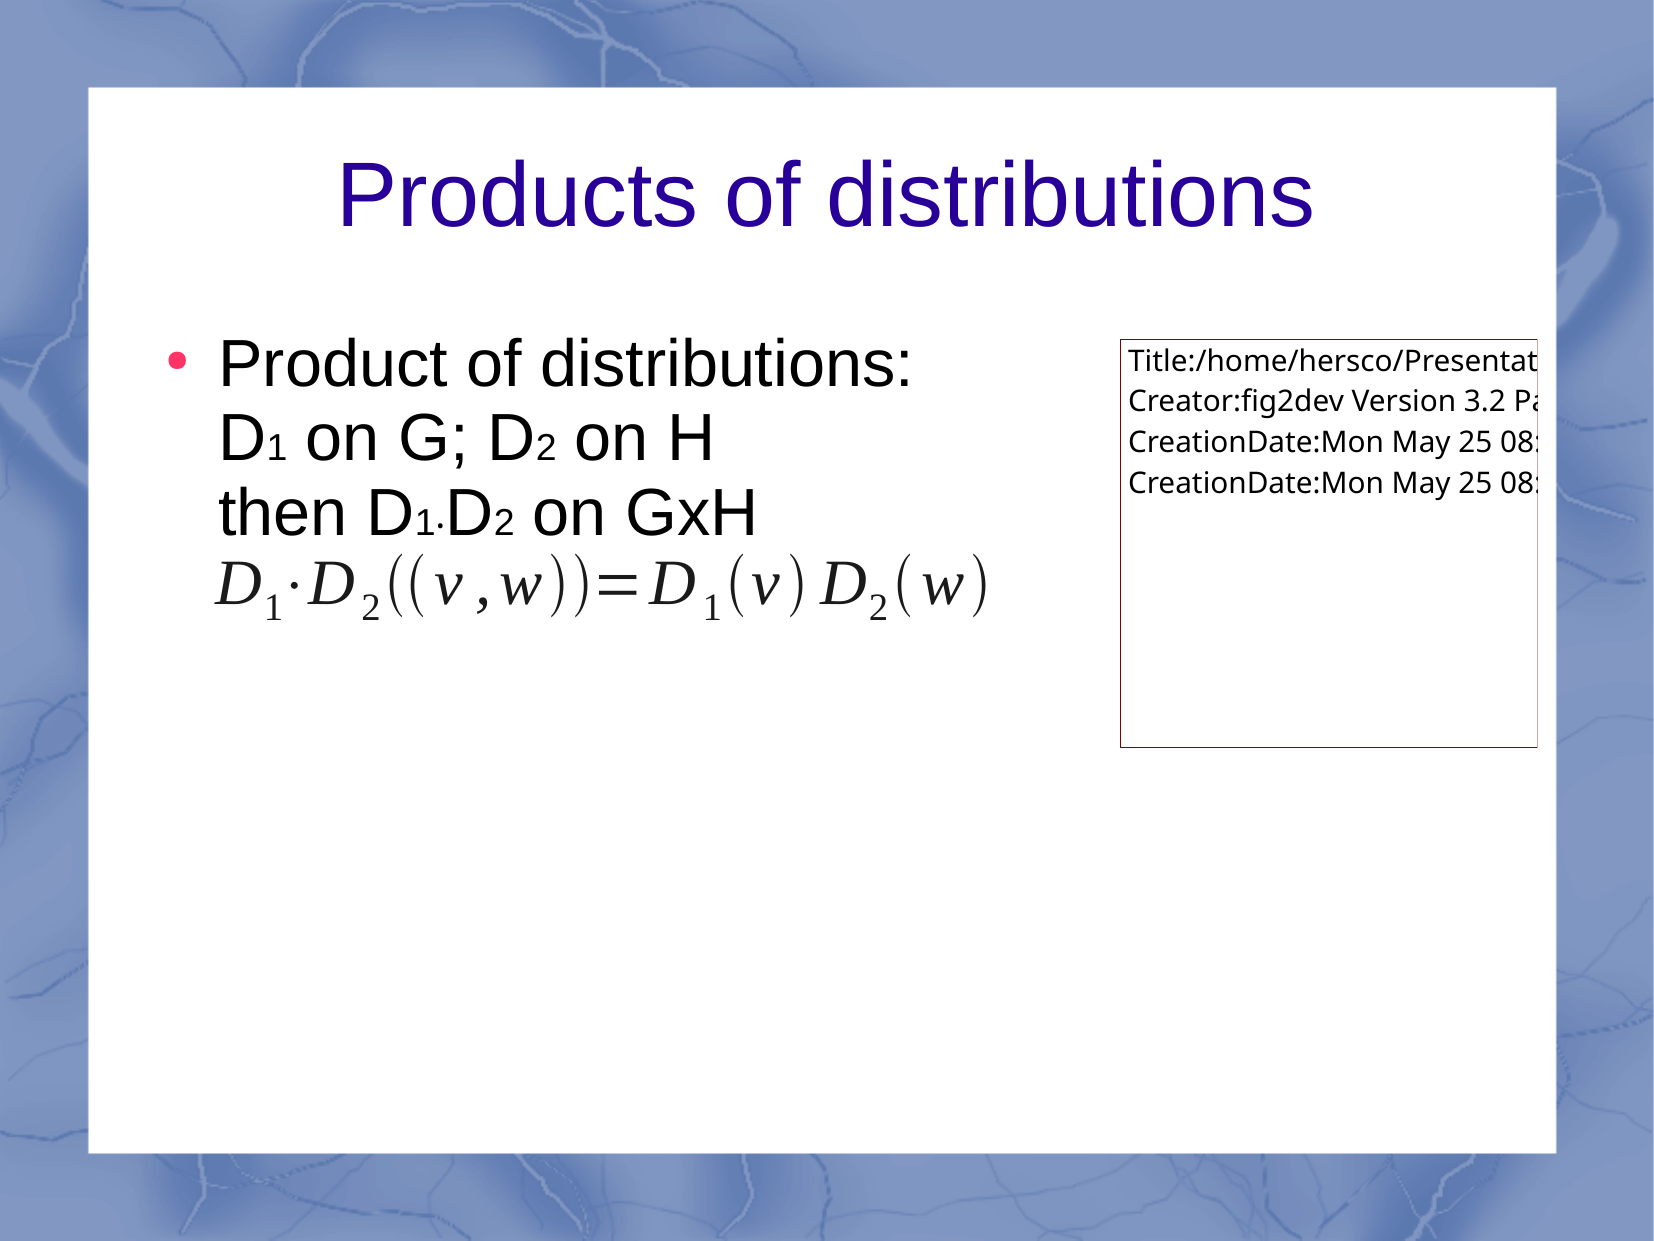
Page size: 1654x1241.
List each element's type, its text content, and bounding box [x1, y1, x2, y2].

list Product of distributions: D1 on G; D2 on H then D1‧D2 on GxH [147, 325, 1051, 1145]
chart [195, 547, 1006, 629]
picture [0, 0, 1654, 1241]
title Products of distributions [118, 90, 1536, 298]
